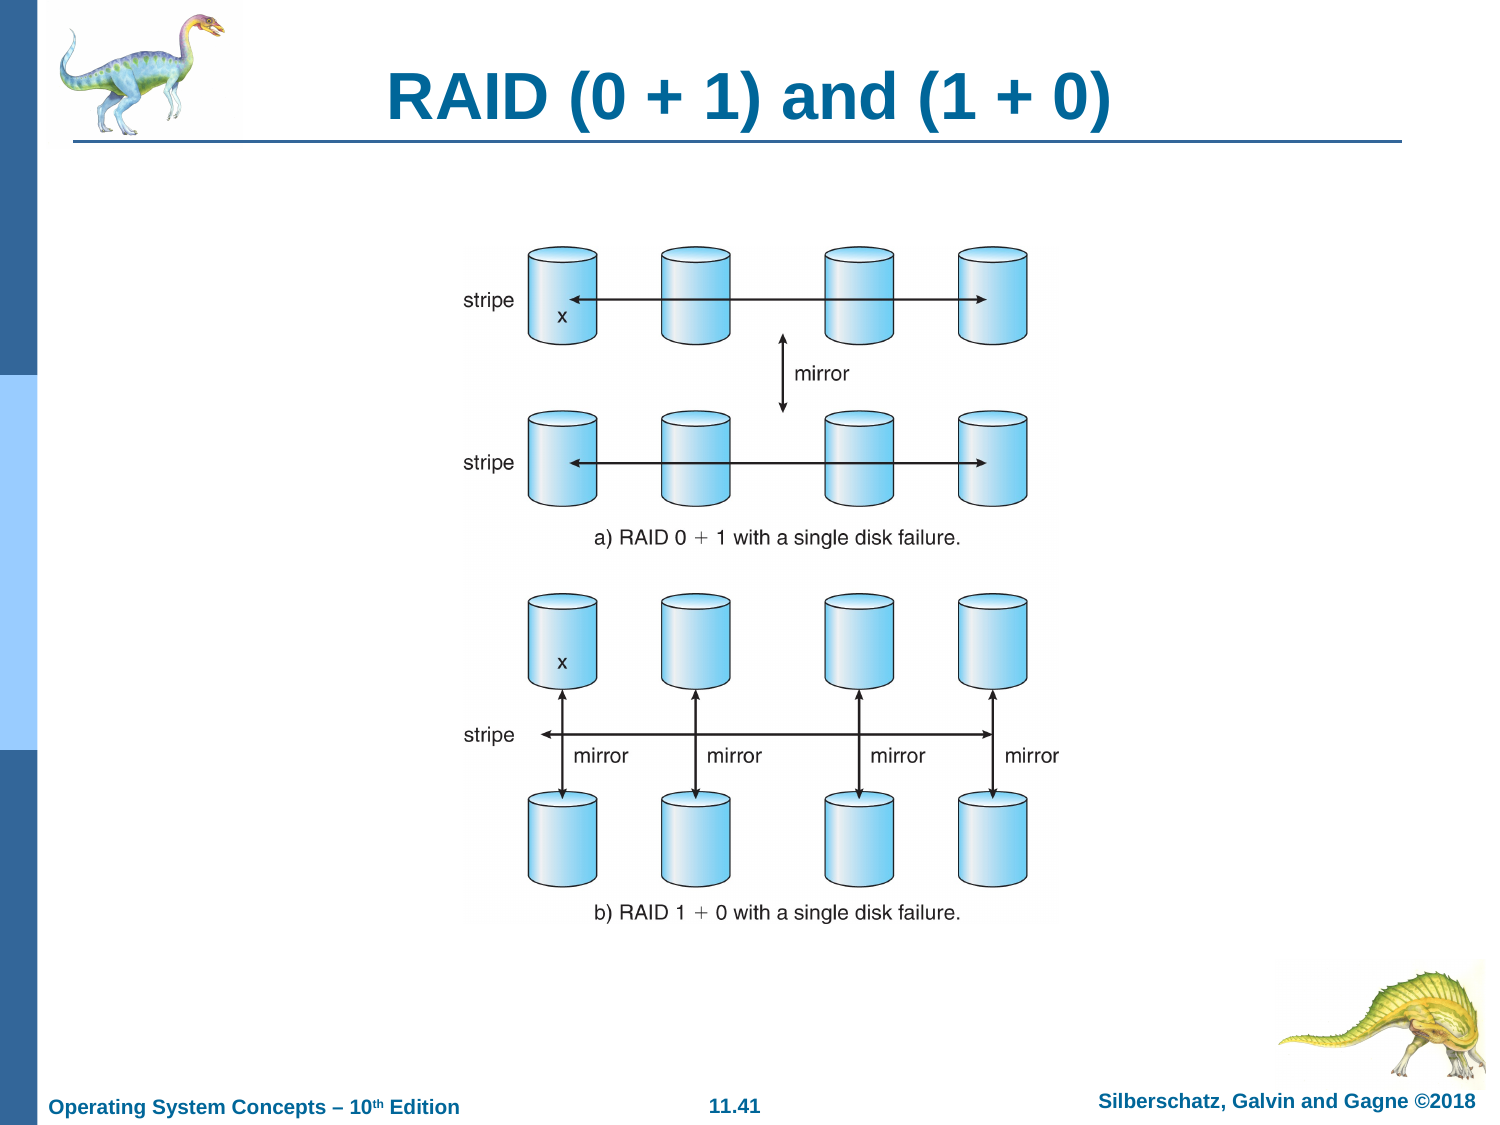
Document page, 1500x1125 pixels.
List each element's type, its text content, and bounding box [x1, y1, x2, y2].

title RAID (0 + 1) and (1 + 0) [75, 45, 1426, 141]
picture [463, 246, 1059, 924]
picture [1415, 1093, 1423, 1098]
picture [46, 0, 243, 149]
picture [1275, 959, 1486, 1090]
